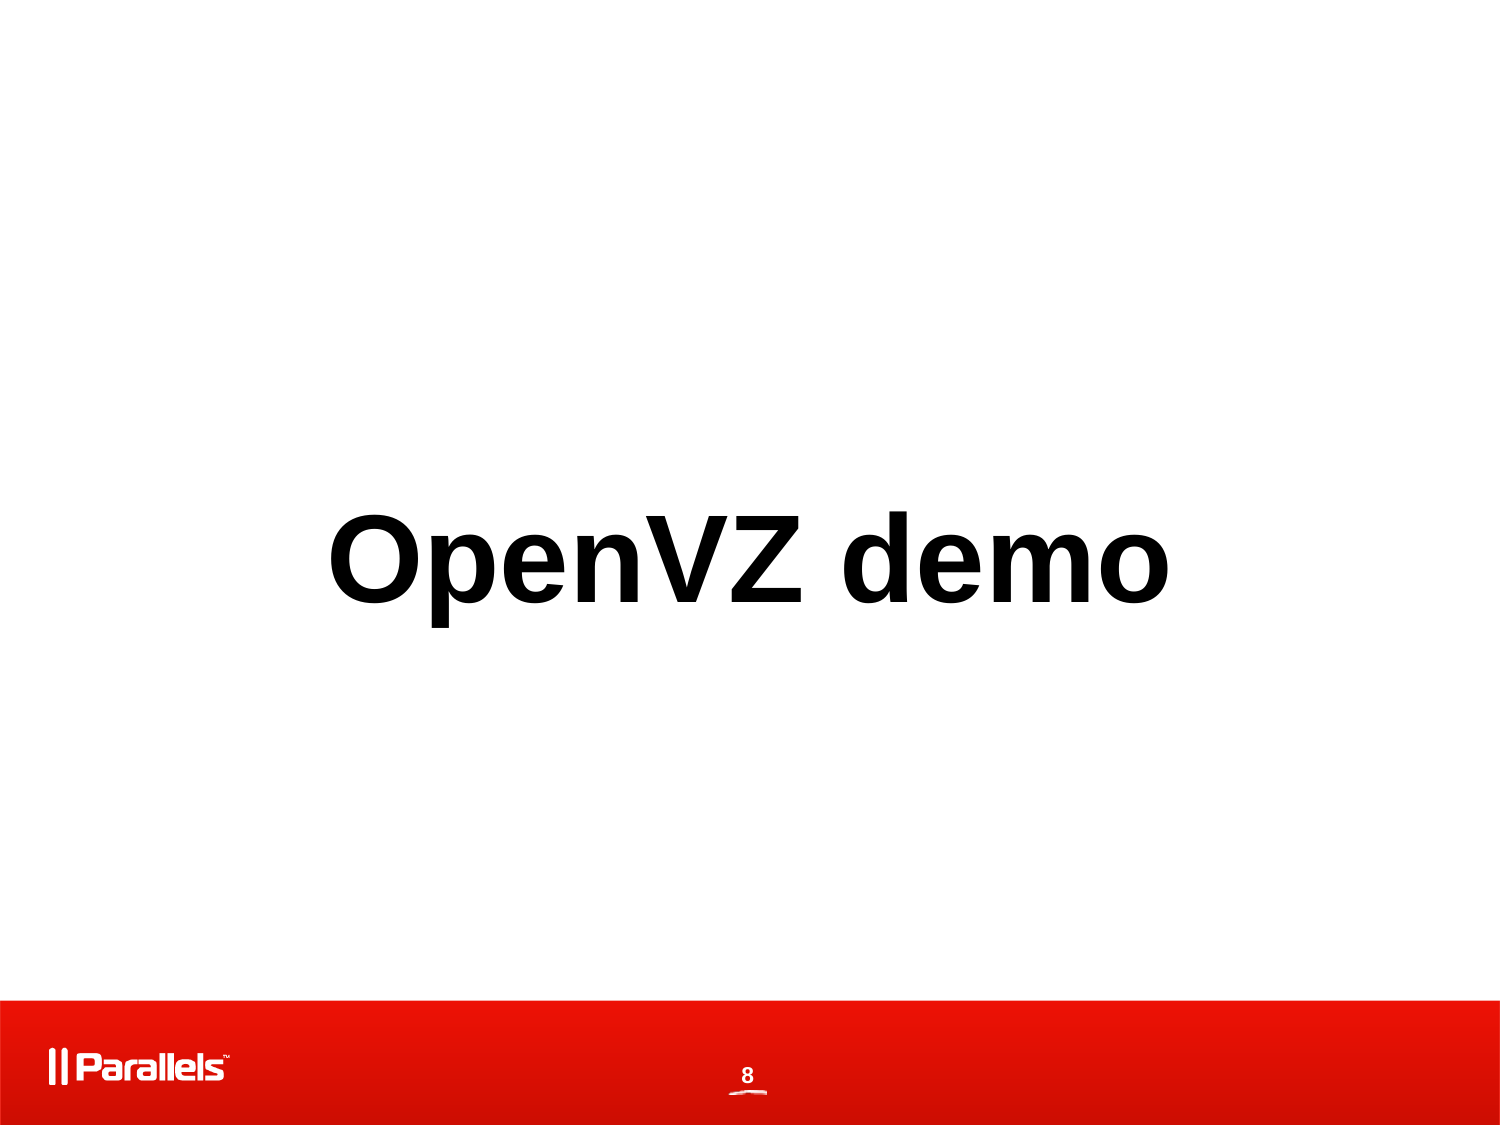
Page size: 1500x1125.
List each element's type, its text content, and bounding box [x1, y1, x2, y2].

text_box OpenVZ demo [311, 487, 1189, 638]
picture [727, 1090, 767, 1095]
picture [49, 1046, 230, 1085]
